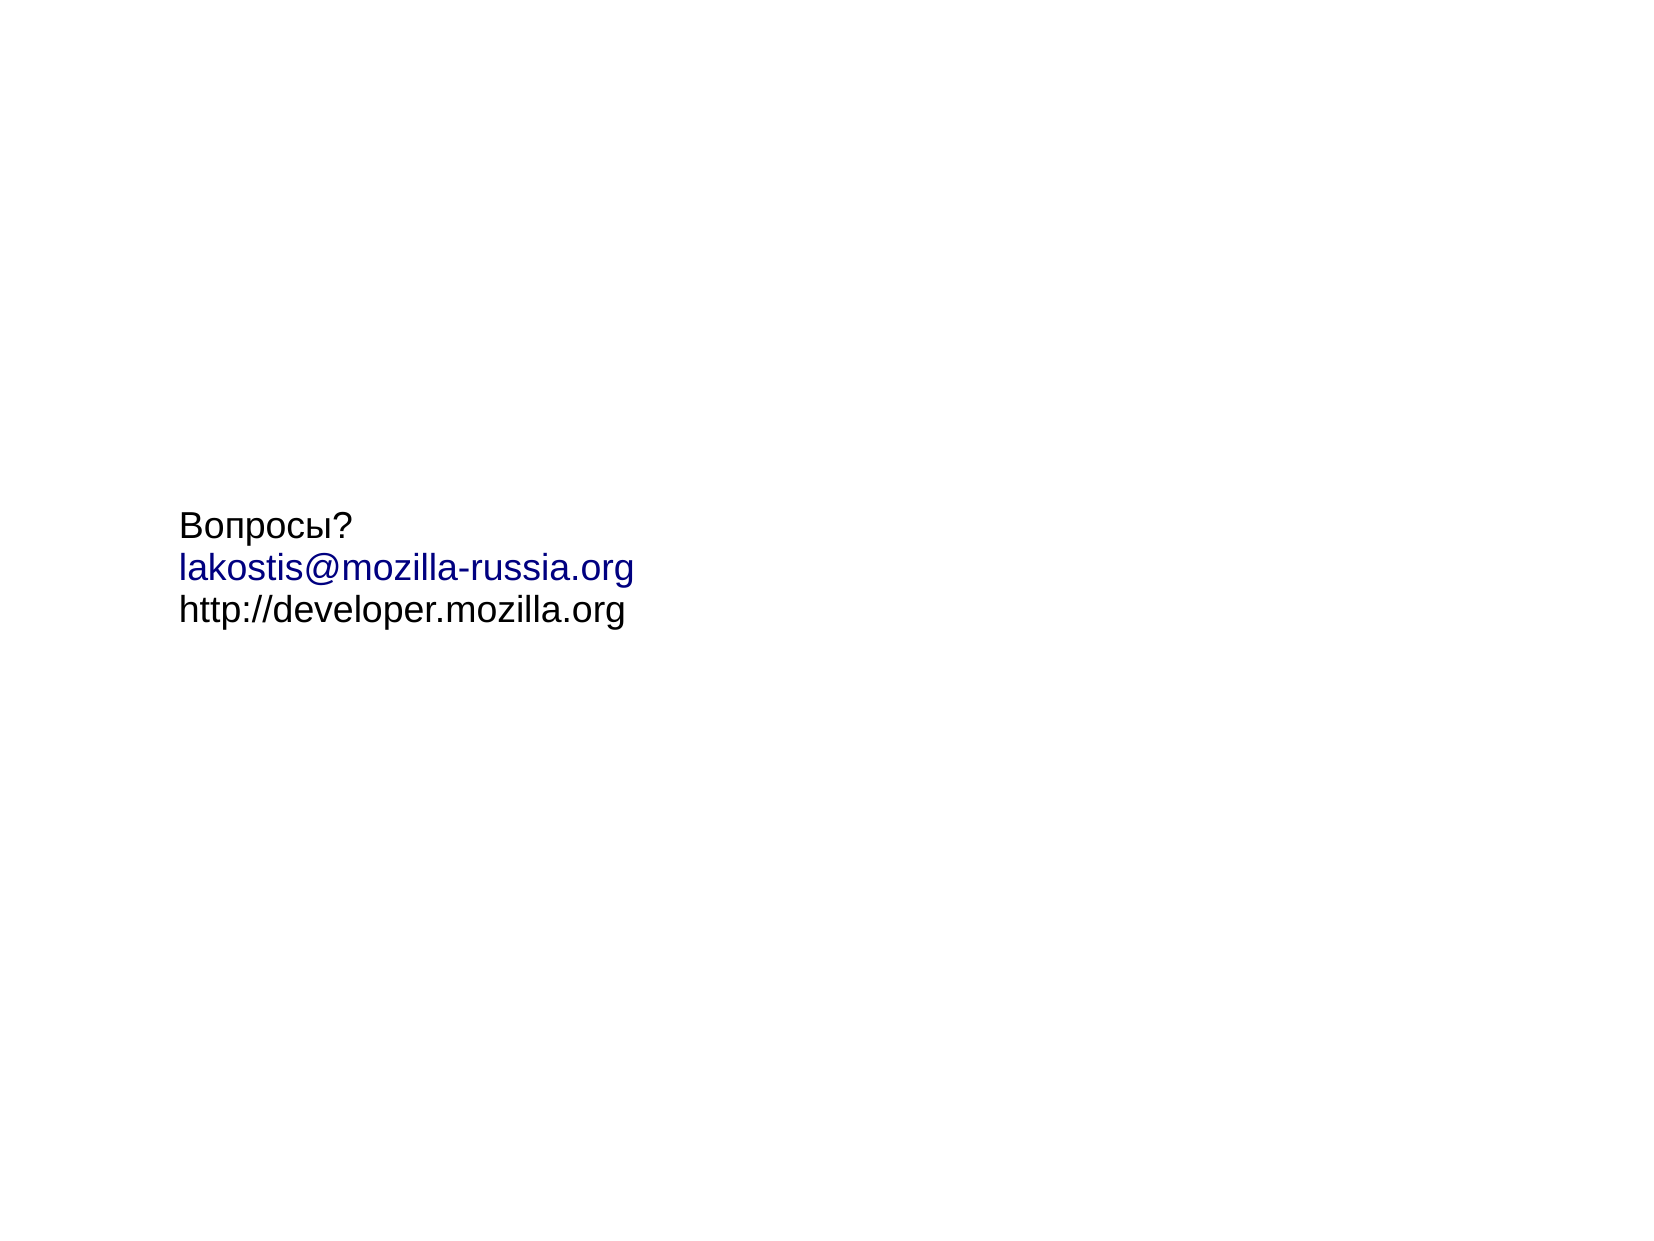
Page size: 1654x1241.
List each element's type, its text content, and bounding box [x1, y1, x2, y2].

text_box Вопросы? lakostis@mozilla-russia.org http://developer.mozilla.org [164, 496, 1533, 761]
